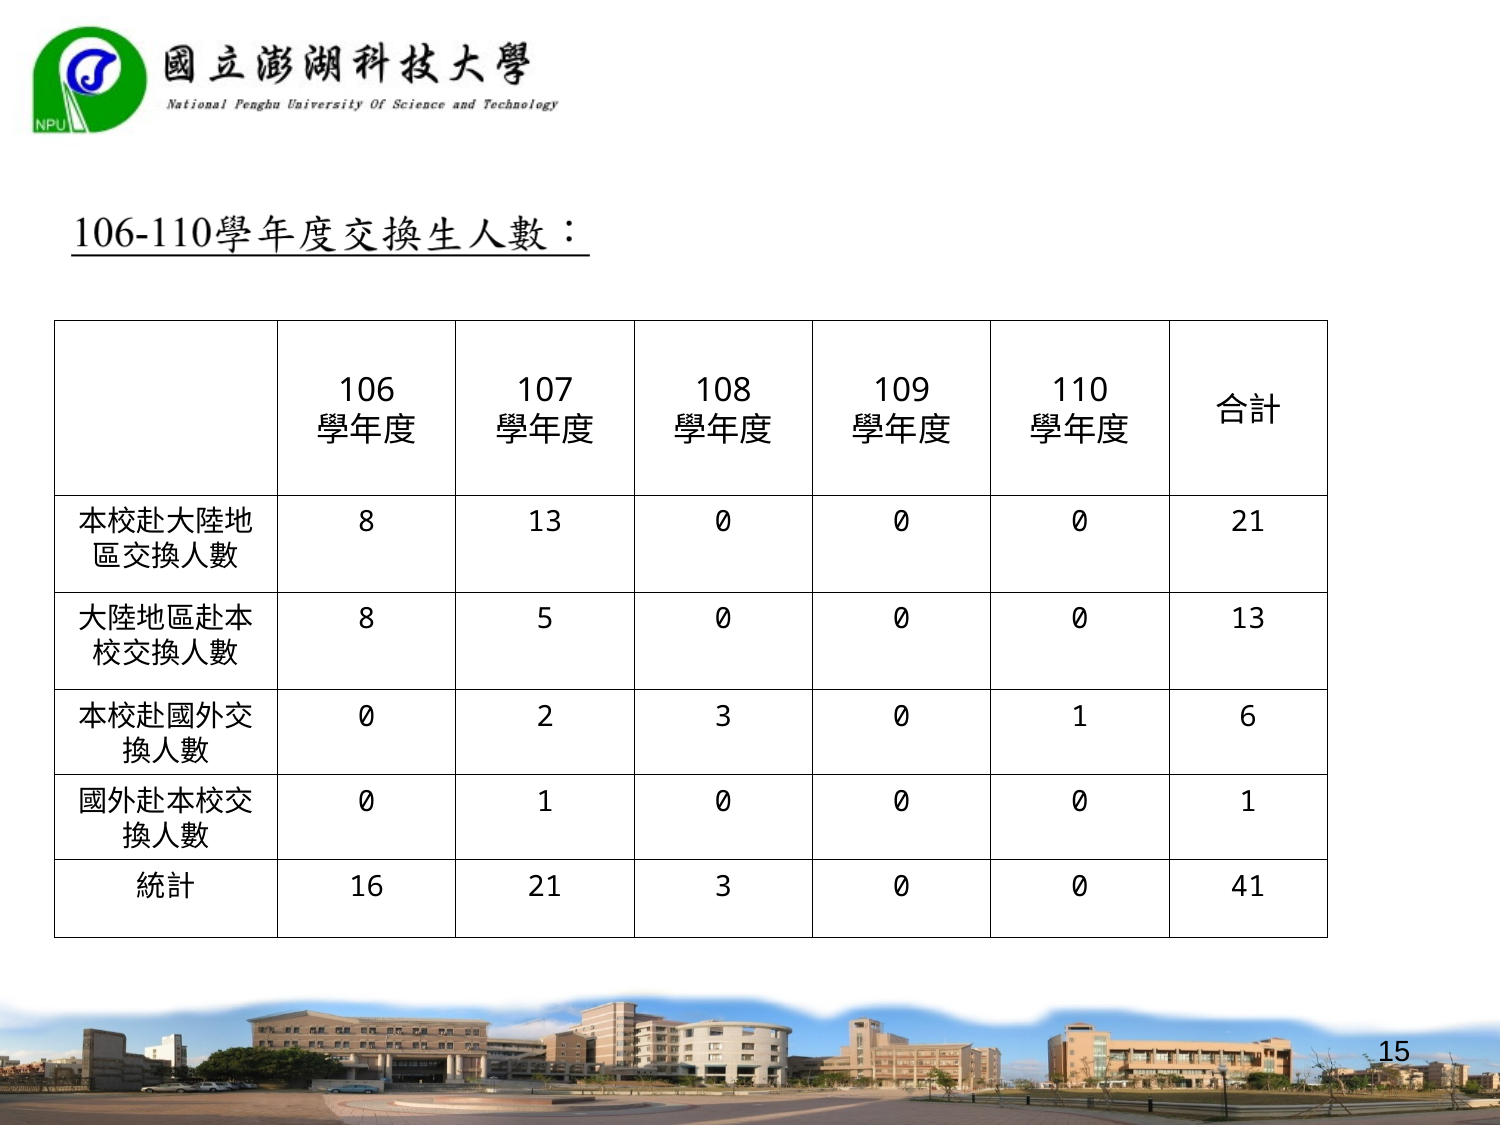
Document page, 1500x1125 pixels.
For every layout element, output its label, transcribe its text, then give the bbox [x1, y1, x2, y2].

table_cell 0 [278, 775, 455, 859]
text_box <編號> [1074, 1024, 1426, 1103]
table_cell 0 [991, 775, 1169, 859]
table_cell 0 [813, 690, 990, 774]
table_cell 0 [813, 593, 990, 689]
table_cell 8 [278, 593, 455, 689]
table_cell 3 [635, 860, 812, 937]
table_cell 0 [278, 690, 455, 774]
table_cell 0 [813, 775, 990, 859]
table_cell 大陸地區赴本校交換人數 [55, 593, 277, 689]
table_cell 8 [278, 496, 455, 592]
table_cell 13 [1170, 593, 1327, 689]
table_header [55, 321, 277, 495]
table_cell 21 [1170, 496, 1327, 592]
table_cell 國外赴本校交換人數 [55, 775, 277, 859]
table_cell 0 [635, 496, 812, 592]
table_header 109 學年度 [813, 321, 990, 495]
table_cell 本校赴國外交換人數 [55, 690, 277, 774]
table_cell 0 [991, 593, 1169, 689]
table_cell 0 [813, 496, 990, 592]
table_header 110 學年度 [991, 321, 1169, 495]
picture [0, 0, 1500, 1125]
table_cell 0 [813, 860, 990, 937]
table_cell 5 [456, 593, 634, 689]
table_cell 0 [635, 593, 812, 689]
table_cell 1 [1170, 775, 1327, 859]
table_cell 1 [456, 775, 634, 859]
table_cell 13 [456, 496, 634, 592]
table_header 合計 [1170, 321, 1327, 495]
table_cell 41 [1170, 860, 1327, 937]
table_cell 0 [635, 775, 812, 859]
table_cell 16 [278, 860, 455, 937]
table_cell 2 [456, 690, 634, 774]
table_cell 統計 [55, 860, 277, 937]
table_cell 0 [991, 860, 1169, 937]
table_header 106 學年度 [278, 321, 455, 495]
table_header 108 學年度 [635, 321, 812, 495]
table_cell 本校赴大陸地區交換人數 [55, 496, 277, 592]
table_cell 0 [991, 496, 1169, 592]
table_cell 21 [456, 860, 634, 937]
table_cell 1 [991, 690, 1169, 774]
table_cell 6 [1170, 690, 1327, 774]
table_cell 3 [635, 690, 812, 774]
table_header 107 學年度 [456, 321, 634, 495]
